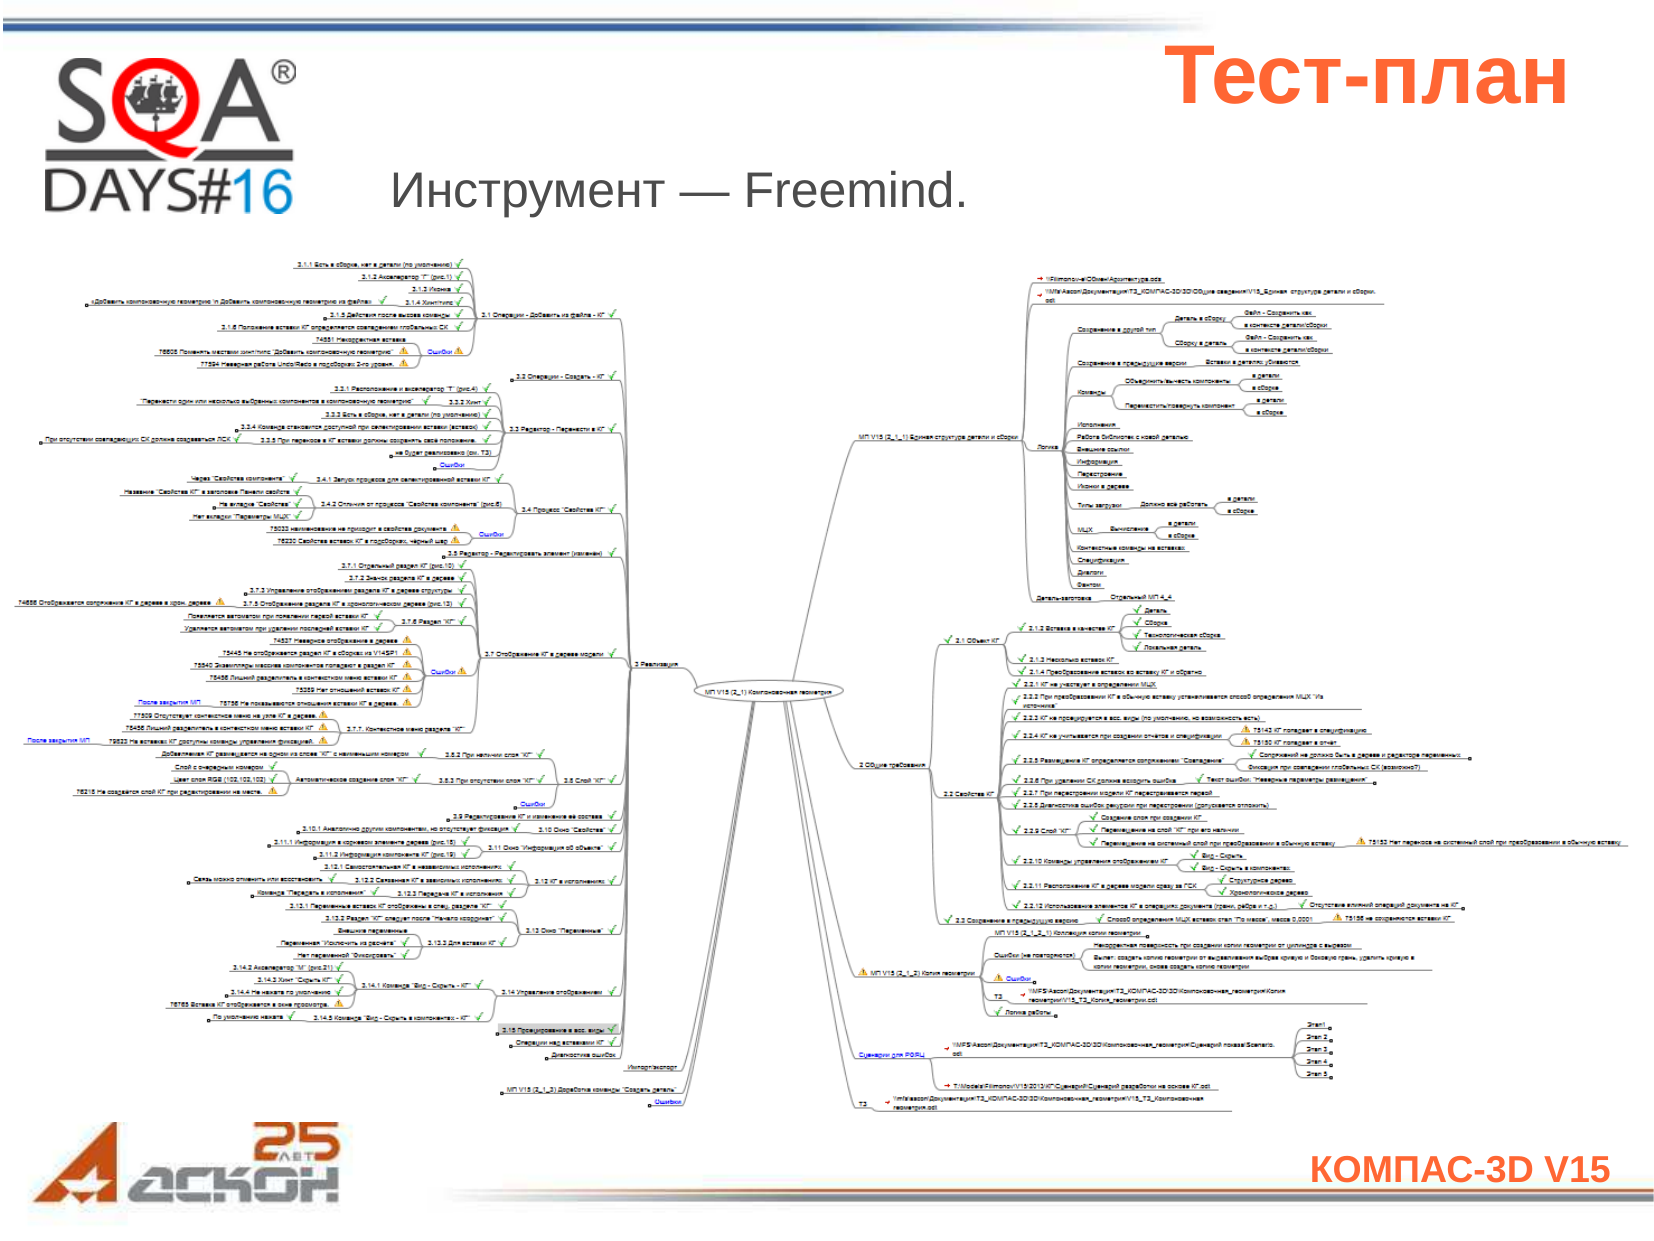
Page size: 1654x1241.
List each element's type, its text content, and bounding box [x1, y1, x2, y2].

title Тест-план [82, 25, 1571, 125]
picture [0, 0, 1654, 1241]
list Инструмент — Freemind. [389, 161, 1347, 225]
